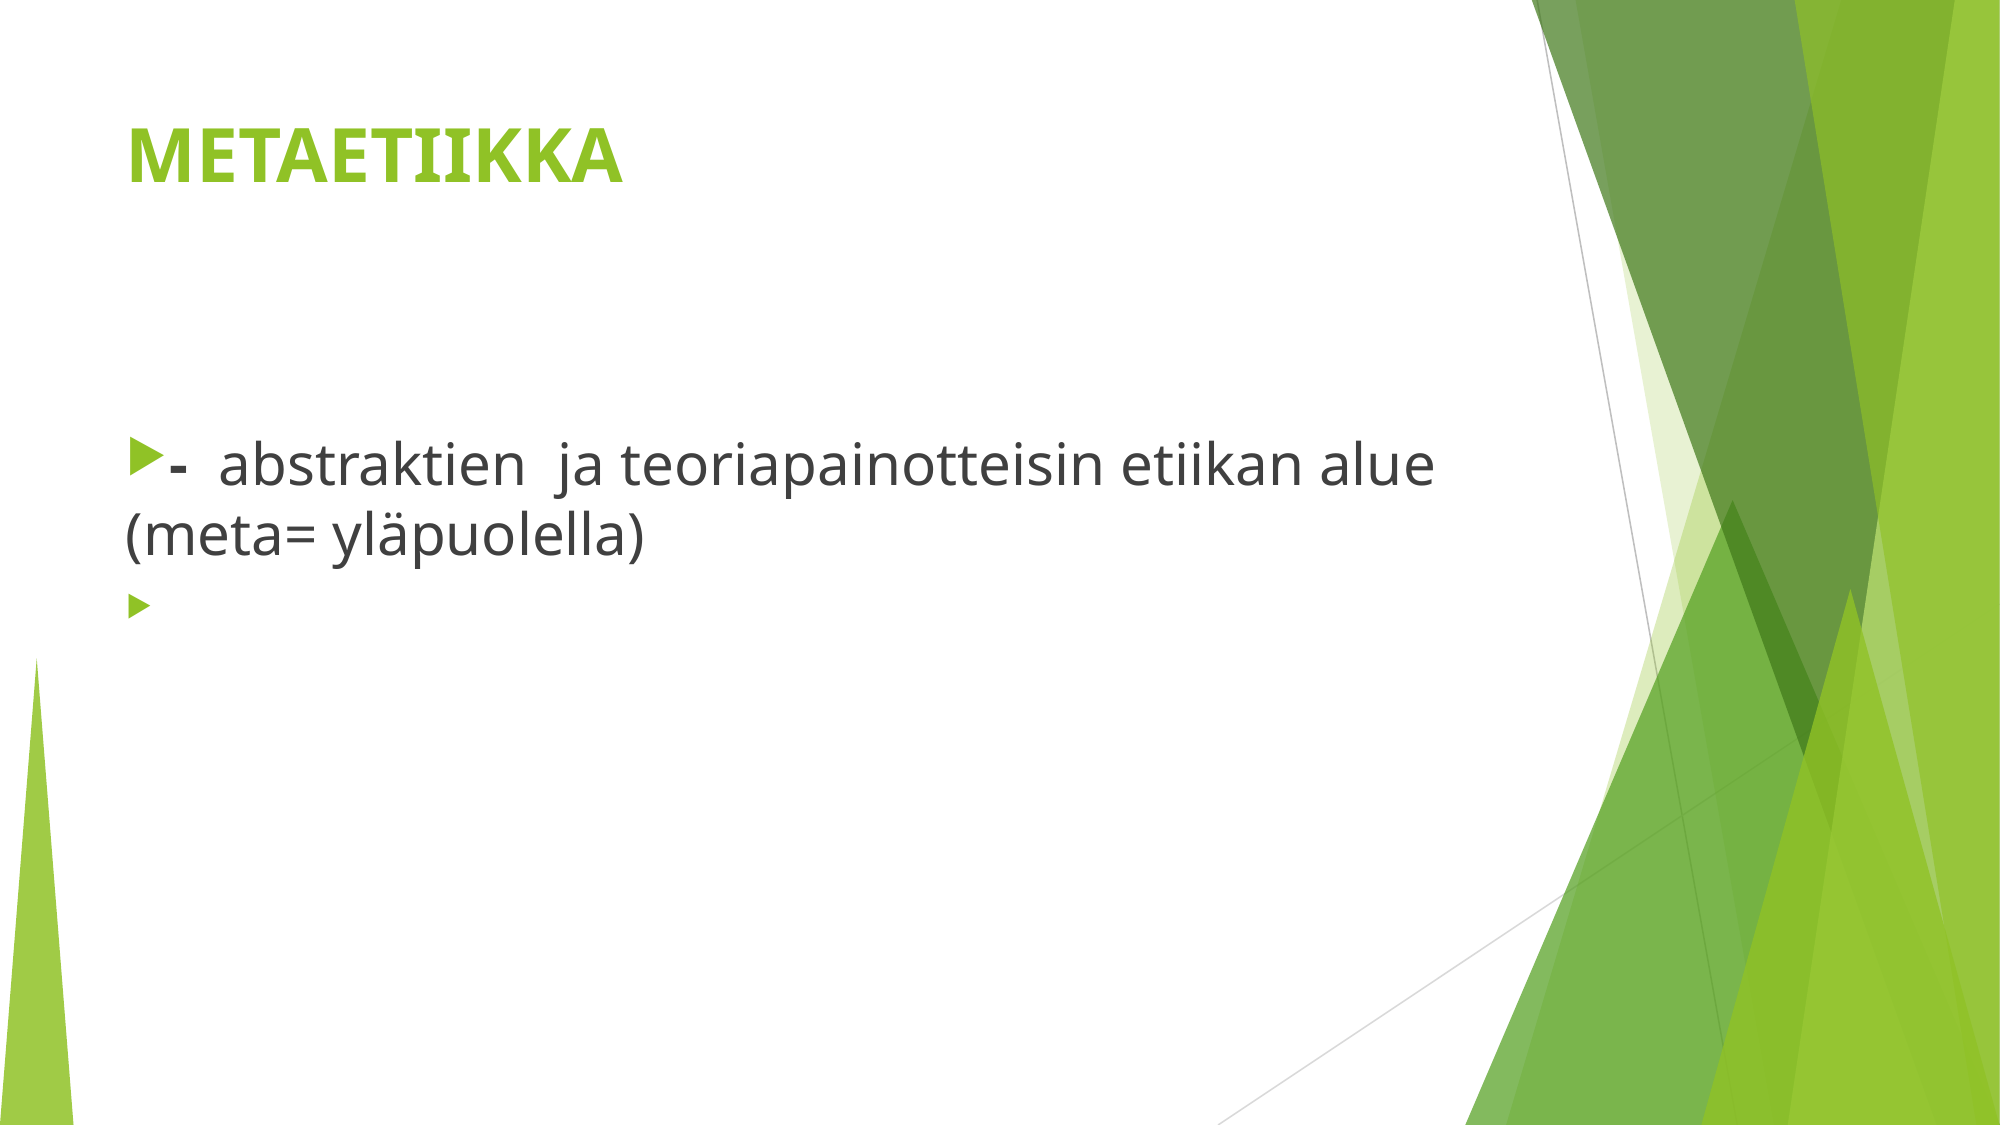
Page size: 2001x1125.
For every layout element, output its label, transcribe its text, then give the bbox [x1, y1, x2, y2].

list - abstraktien ja teoriapainotteisin etiikan alue (meta= yläpuolella) [111, 354, 1522, 992]
title METAETIIKKA [111, 99, 1522, 317]
